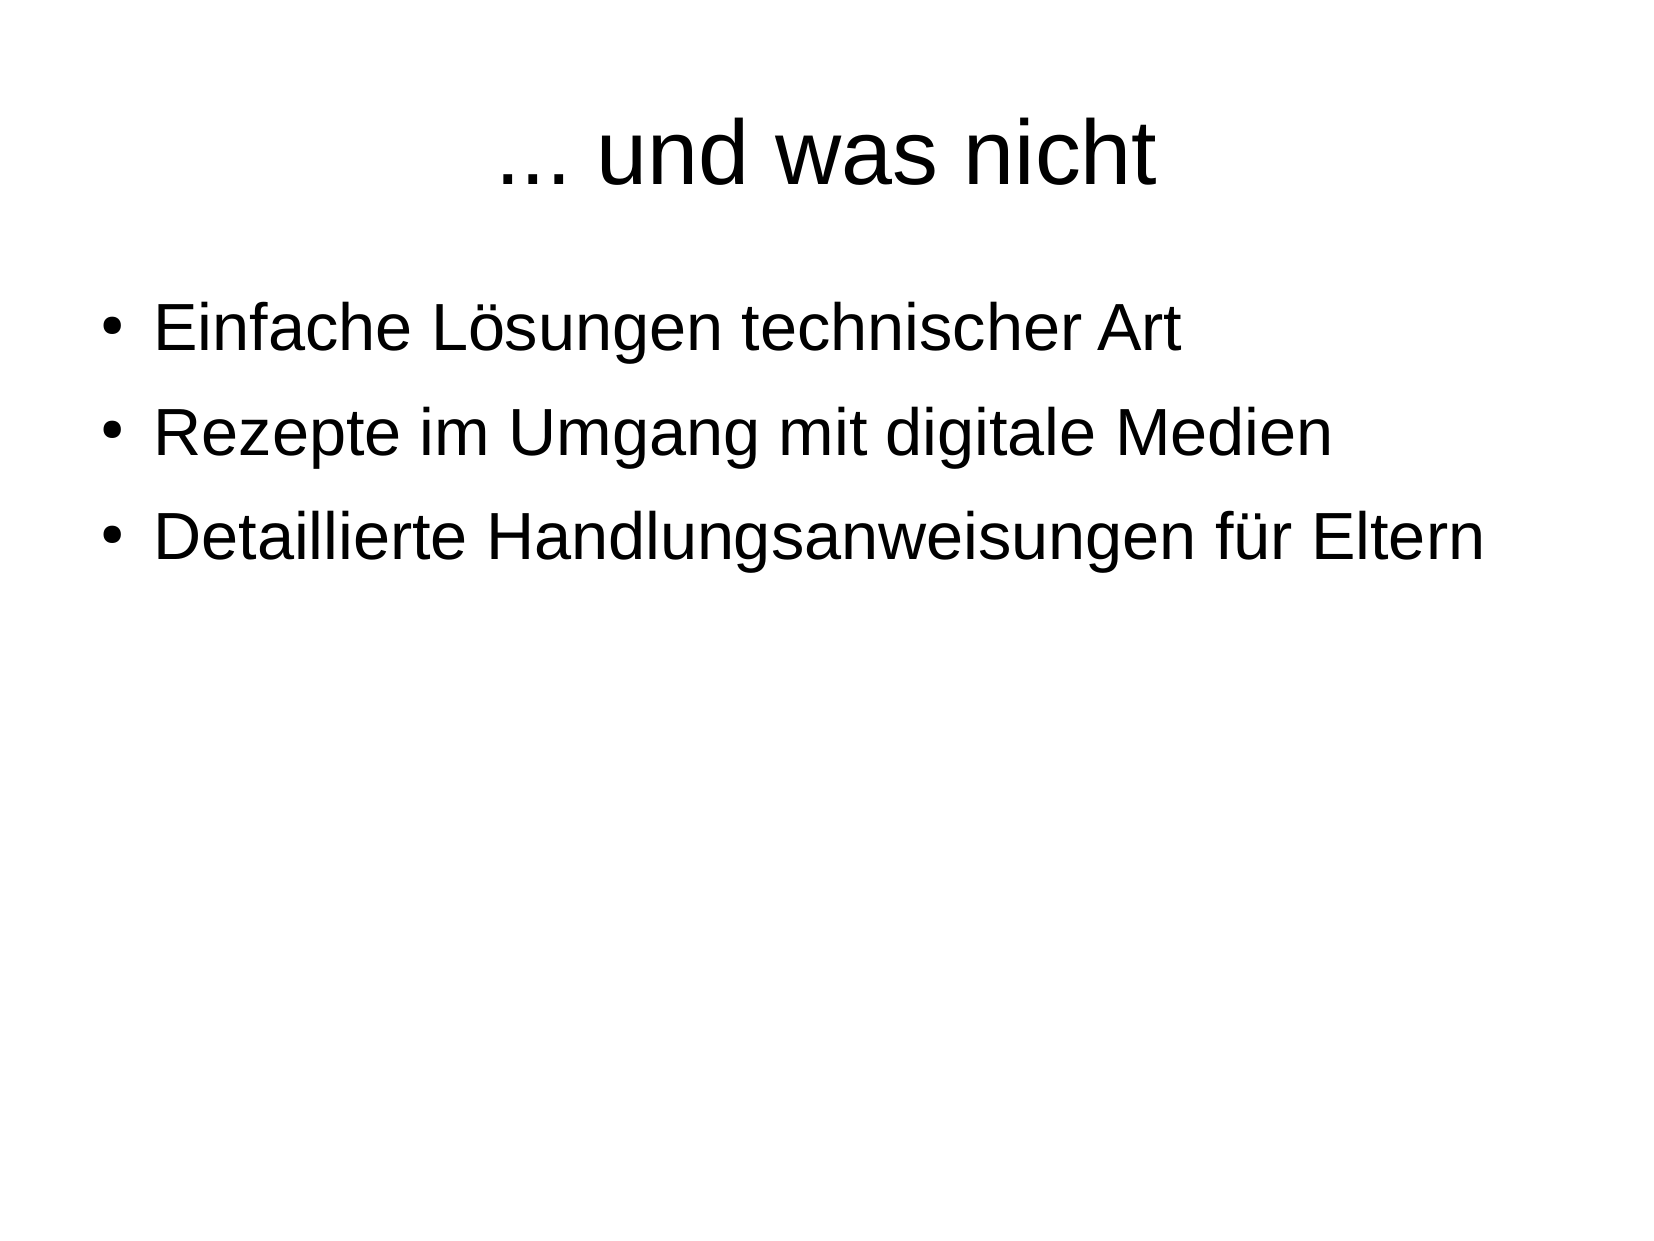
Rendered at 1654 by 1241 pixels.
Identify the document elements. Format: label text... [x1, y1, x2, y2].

title ... und was nicht [82, 49, 1571, 257]
list Einfache Lösungen technischer Art Rezepte im Umgang mit digitale Medien Detaillierte Handlungsanweisungen für Eltern [82, 290, 1571, 1010]
